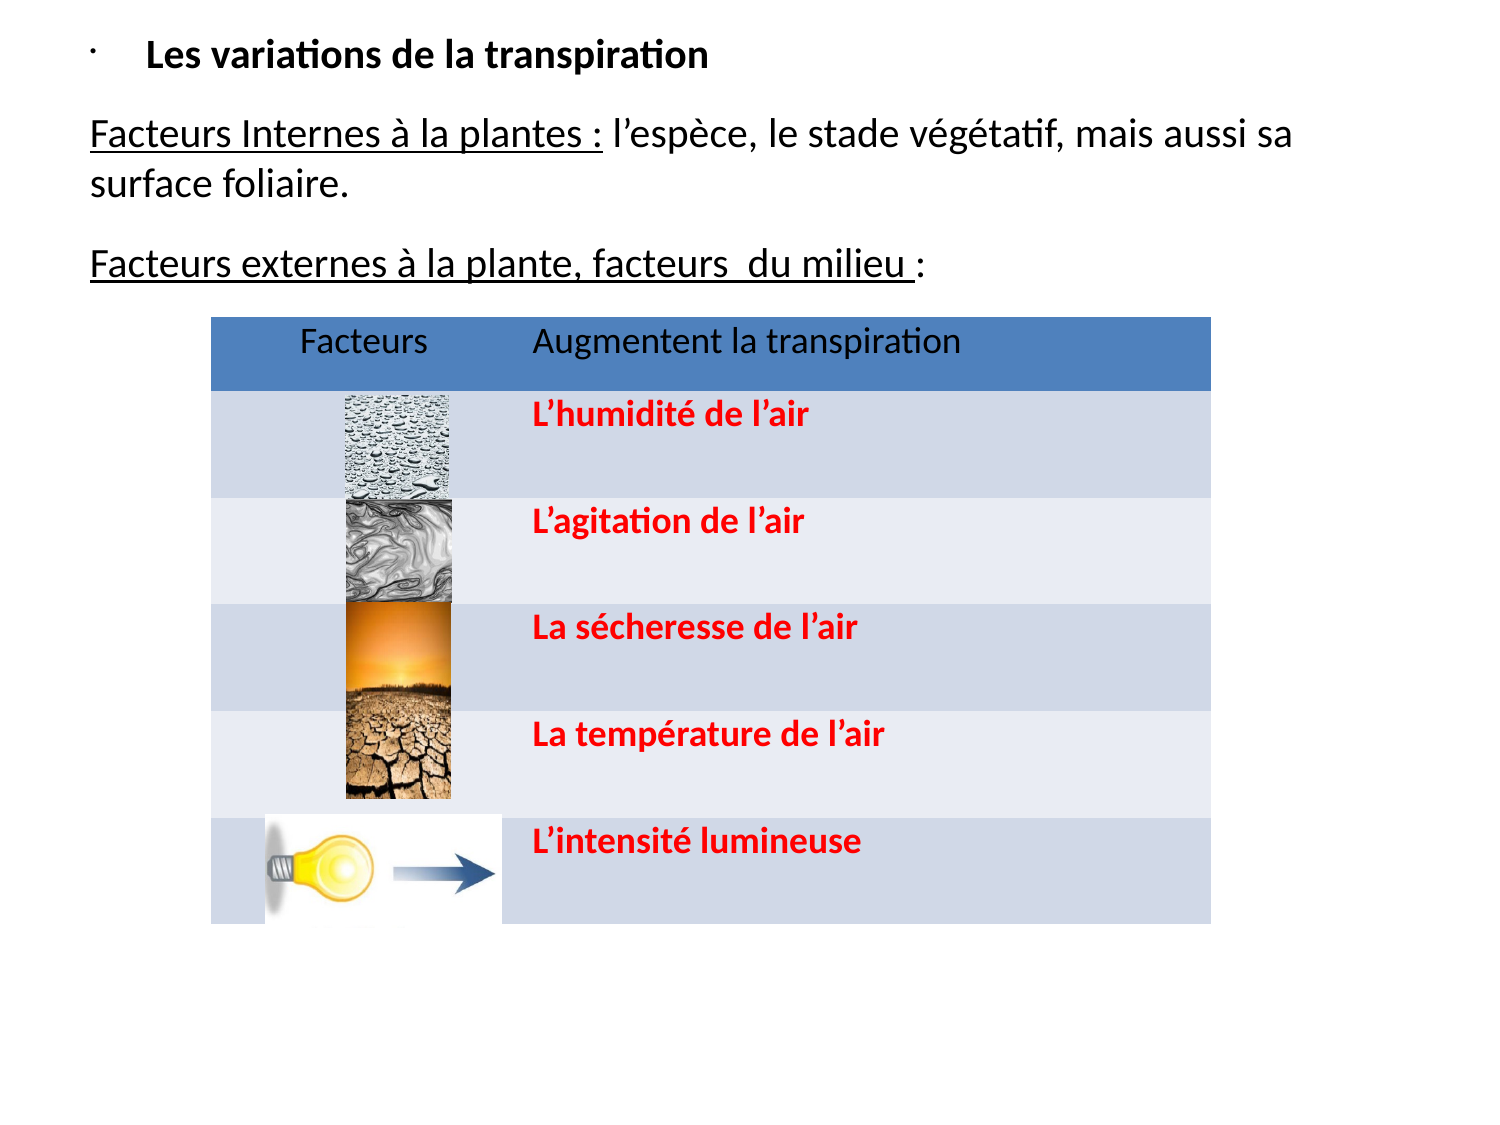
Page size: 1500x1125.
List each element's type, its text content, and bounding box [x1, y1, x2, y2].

picture [265, 814, 502, 928]
table_cell [451, 604, 518, 711]
table_cell L’intensité lumineuse [518, 818, 1211, 924]
table_cell L’agitation de l’air [518, 498, 1211, 604]
table_cell [211, 391, 518, 498]
table_cell L’humidité de l’air [518, 391, 1211, 498]
table_cell [211, 604, 346, 711]
table_cell La sécheresse de l’air [518, 604, 1211, 711]
table_cell [211, 498, 346, 604]
table_cell [502, 818, 518, 924]
picture [345, 395, 452, 799]
table_cell [211, 711, 518, 818]
table_cell [449, 498, 518, 604]
table_header Augmentent la transpiration [518, 317, 1211, 391]
table_header Facteurs [211, 317, 518, 391]
table_cell [211, 818, 265, 924]
table_cell La température de l’air [518, 711, 1211, 818]
list Les variations de la transpiration Facteurs Internes à la plantes : l’espèce, le stade végétatif, mais aussi sa surface foliaire. Facteurs externes à la plante, facteurs du milieu : [75, 19, 1425, 1005]
